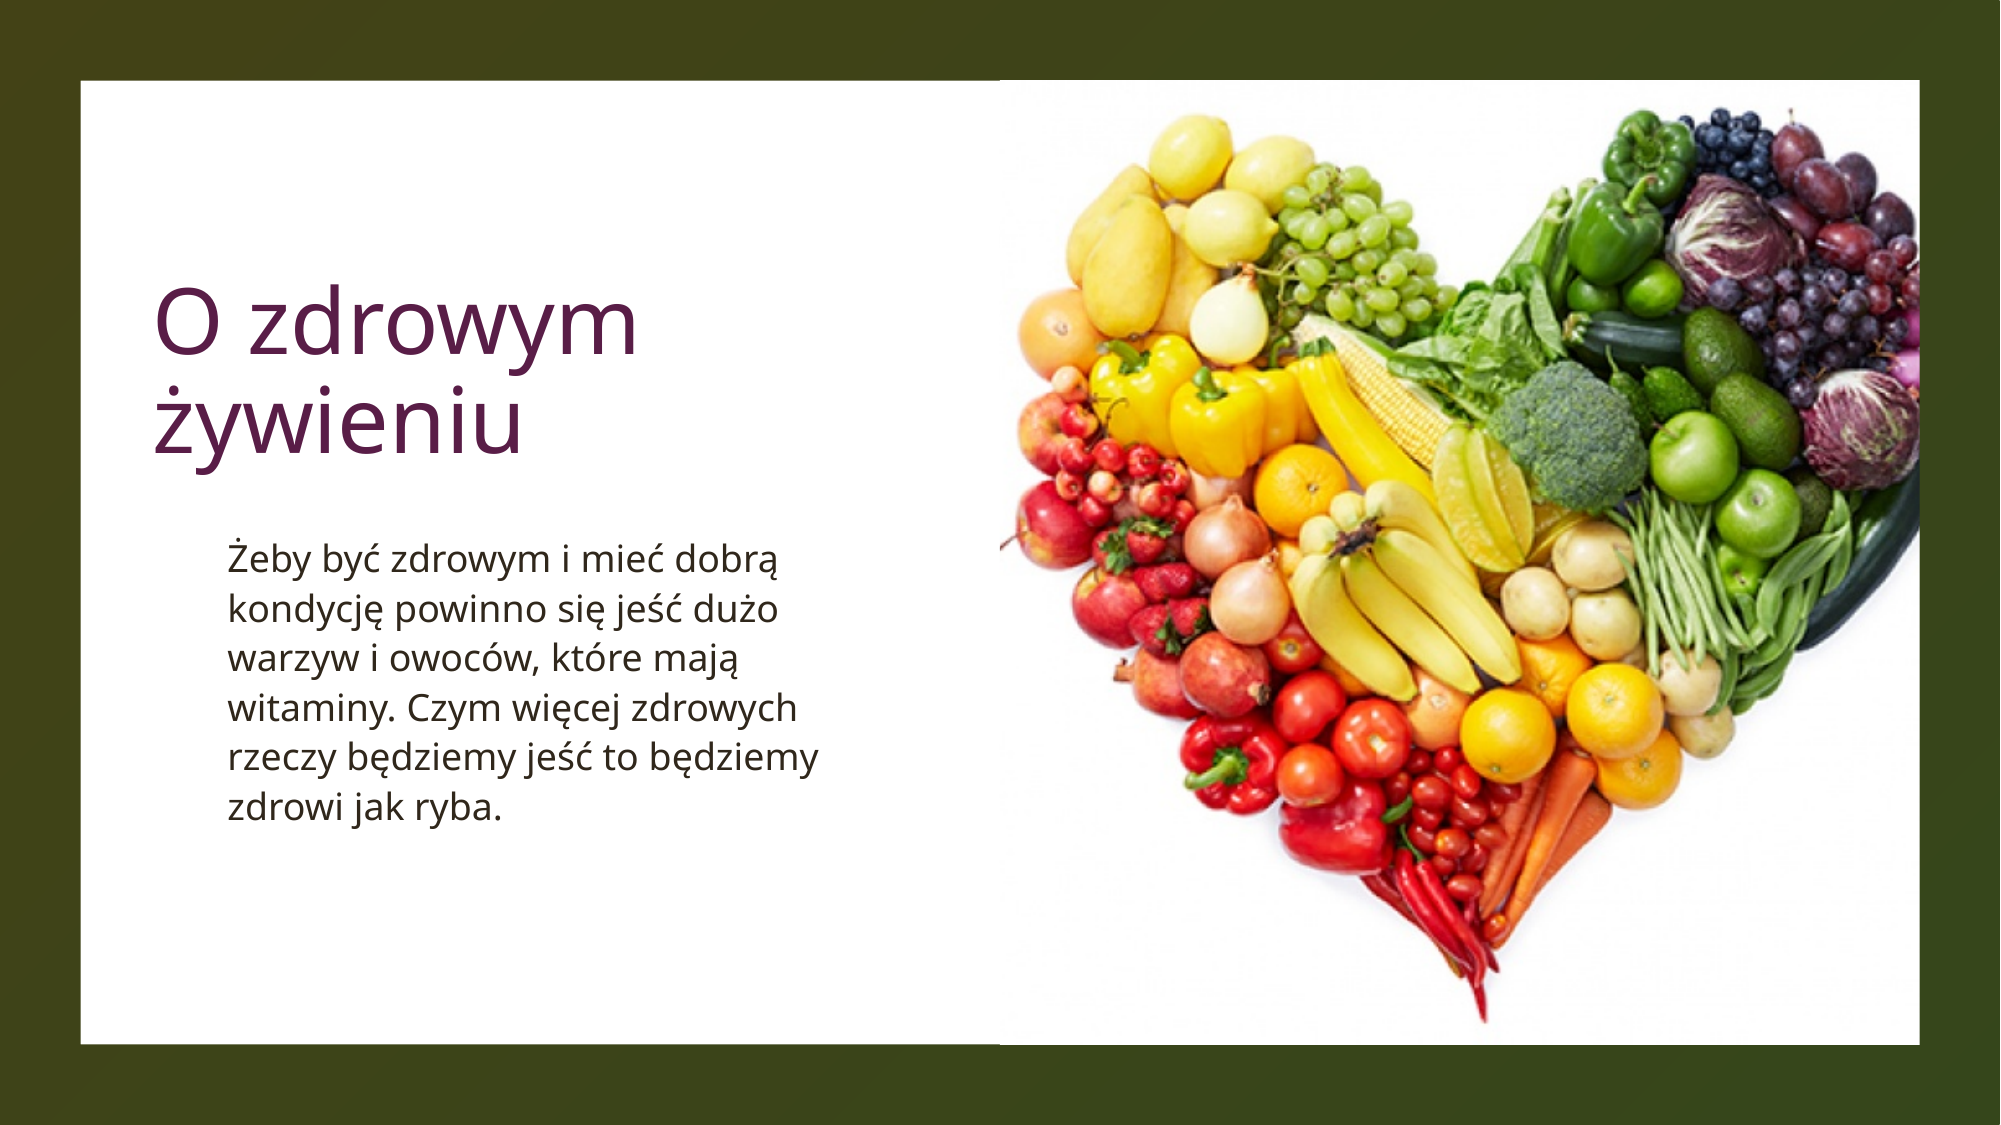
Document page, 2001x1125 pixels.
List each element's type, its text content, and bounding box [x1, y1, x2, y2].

list Żeby być zdrowym i mieć dobrą kondycję powinno się jeść dużo warzyw i owoców, które mają witaminy. Czym więcej zdrowych rzeczy będziemy jeść to będziemy zdrowi jak ryba. [137, 523, 890, 1014]
picture [999, 80, 1920, 1045]
title O zdrowym żywieniu [137, 140, 890, 482]
text_box [0, 0, 2000, 1125]
